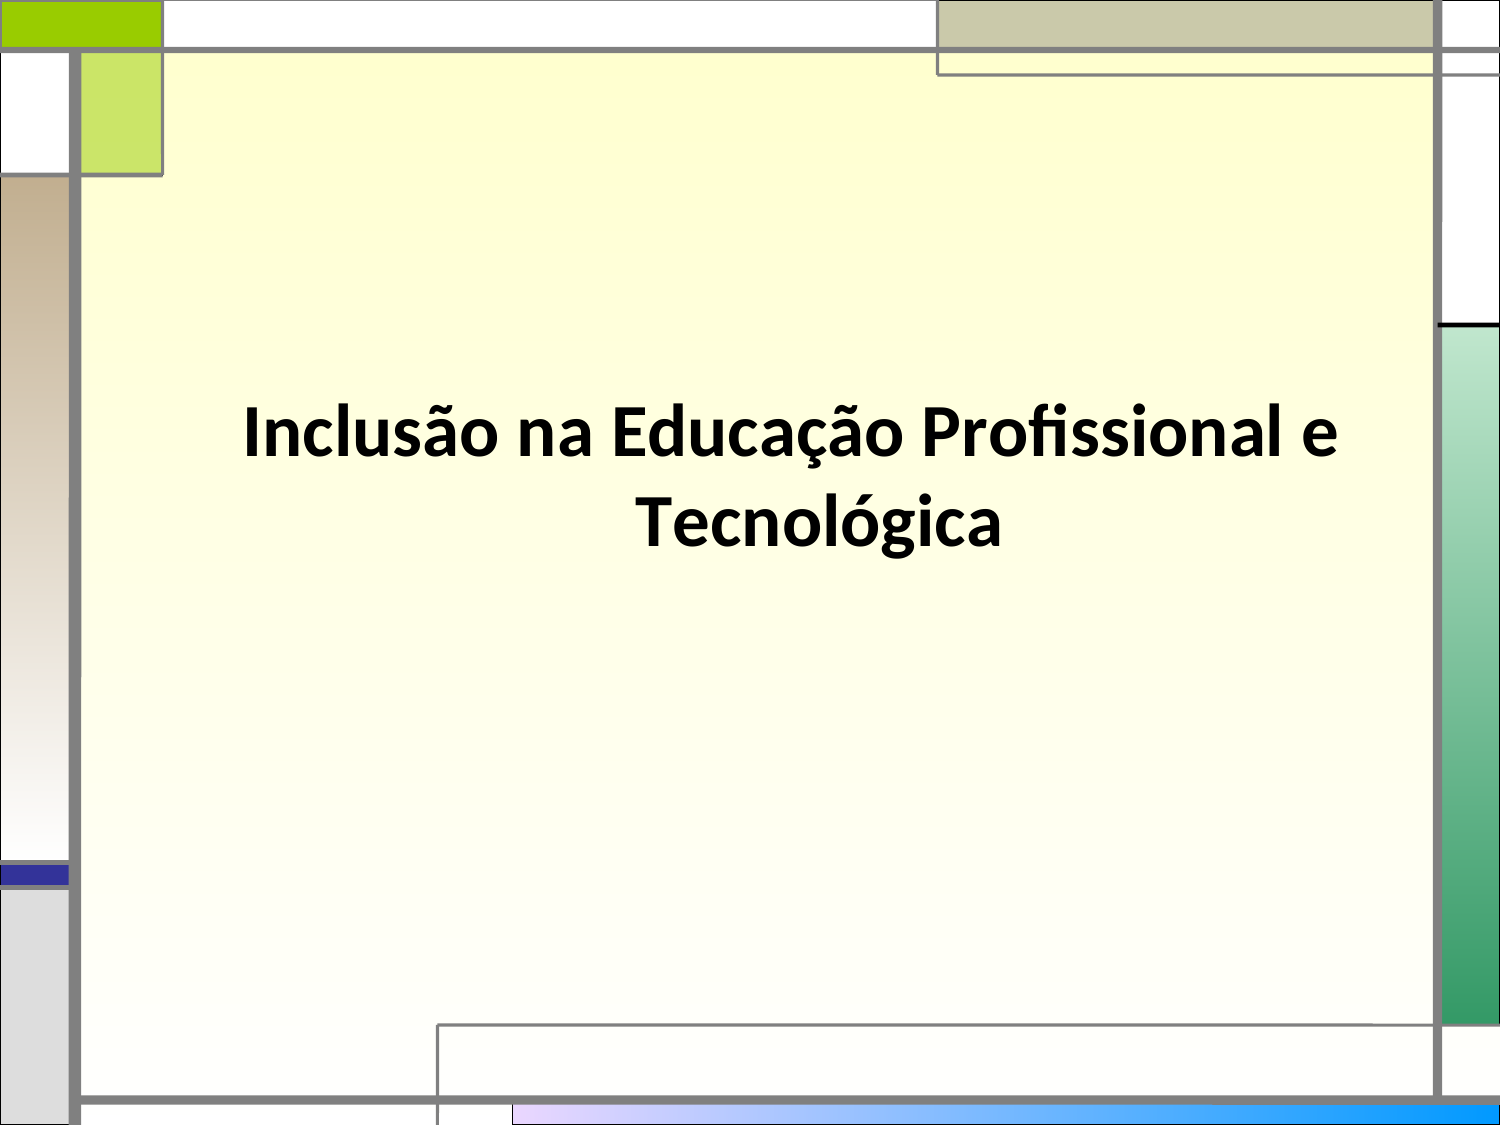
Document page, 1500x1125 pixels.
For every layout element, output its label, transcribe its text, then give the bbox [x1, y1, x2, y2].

list Inclusão na Educação Profissional e Tecnológica [88, 373, 1439, 674]
